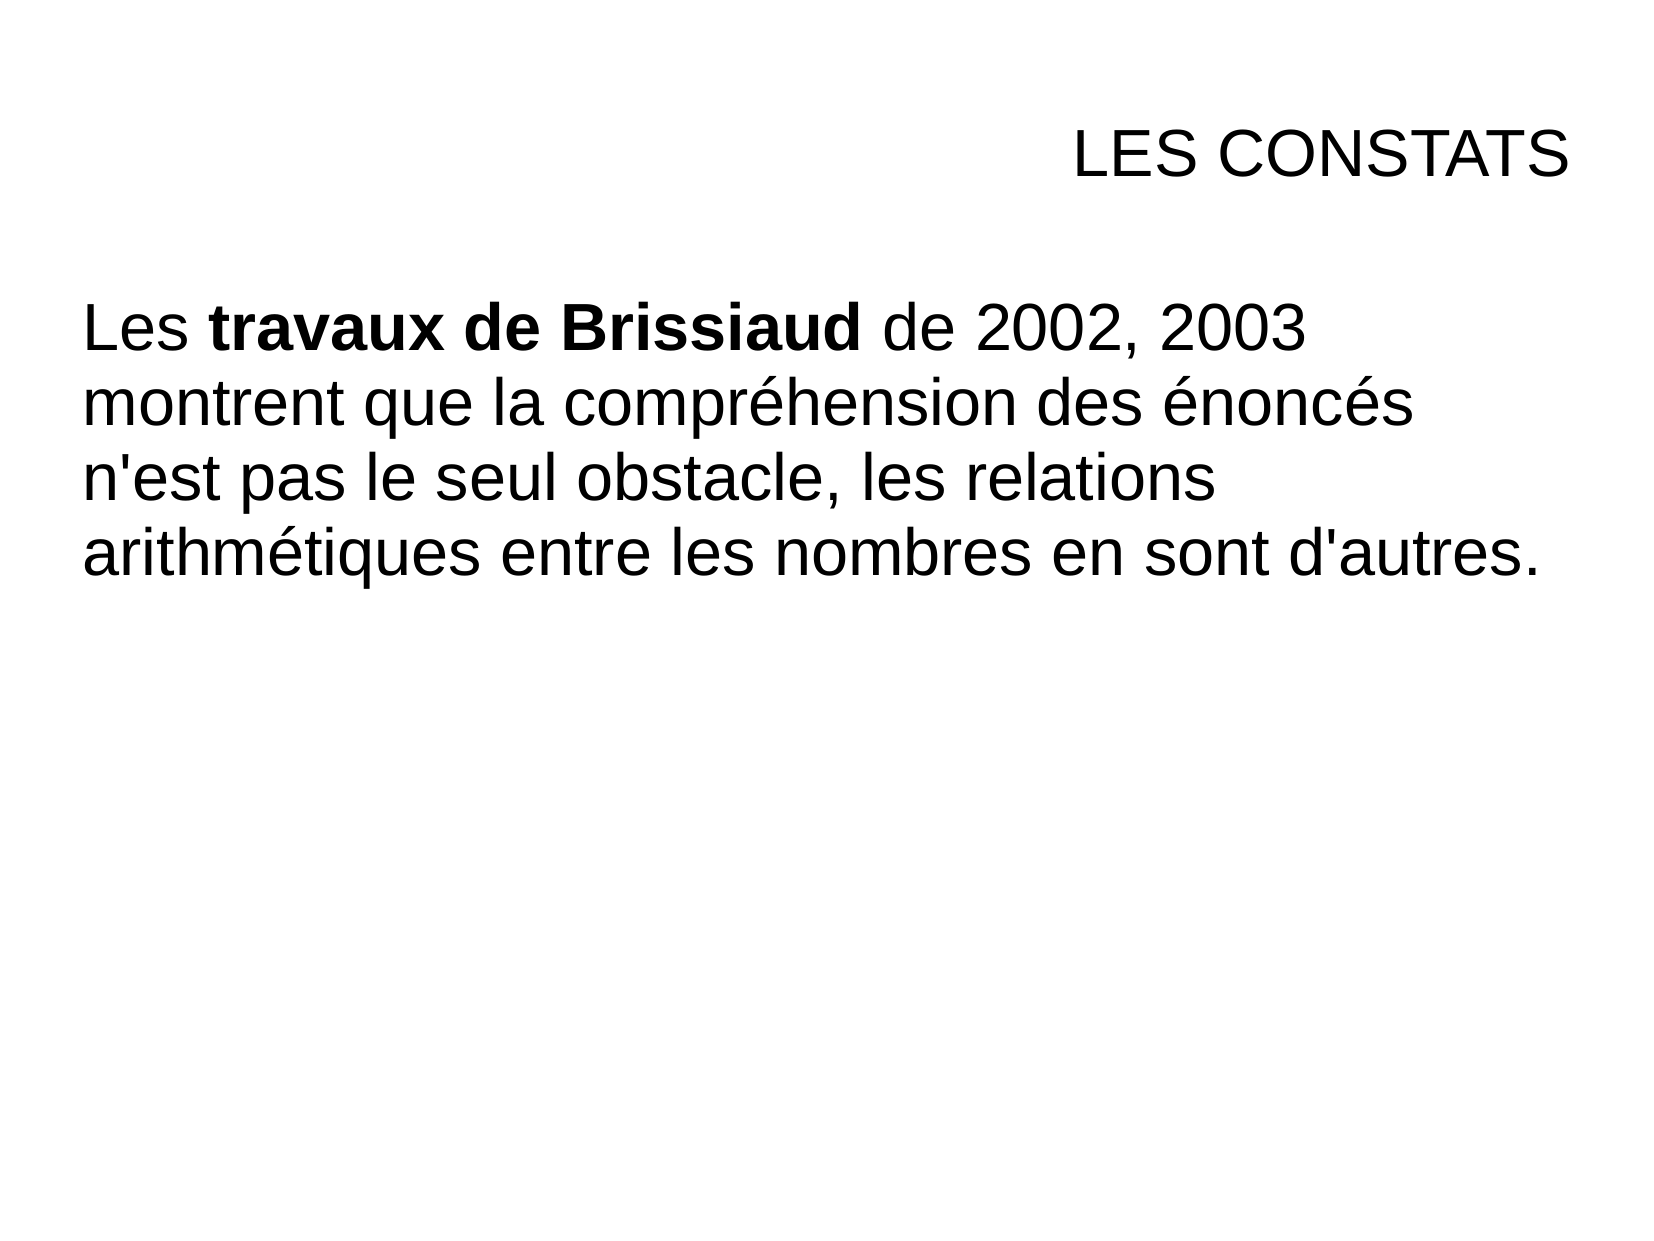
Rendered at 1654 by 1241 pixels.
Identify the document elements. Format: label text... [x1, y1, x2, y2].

list Les travaux de Brissiaud de 2002, 2003 montrent que la compréhension des énoncés n'est pas le seul obstacle, les relations arithmétiques entre les nombres en sont d'autres. [82, 290, 1571, 1109]
title LES CONSTATS [82, 49, 1571, 257]
